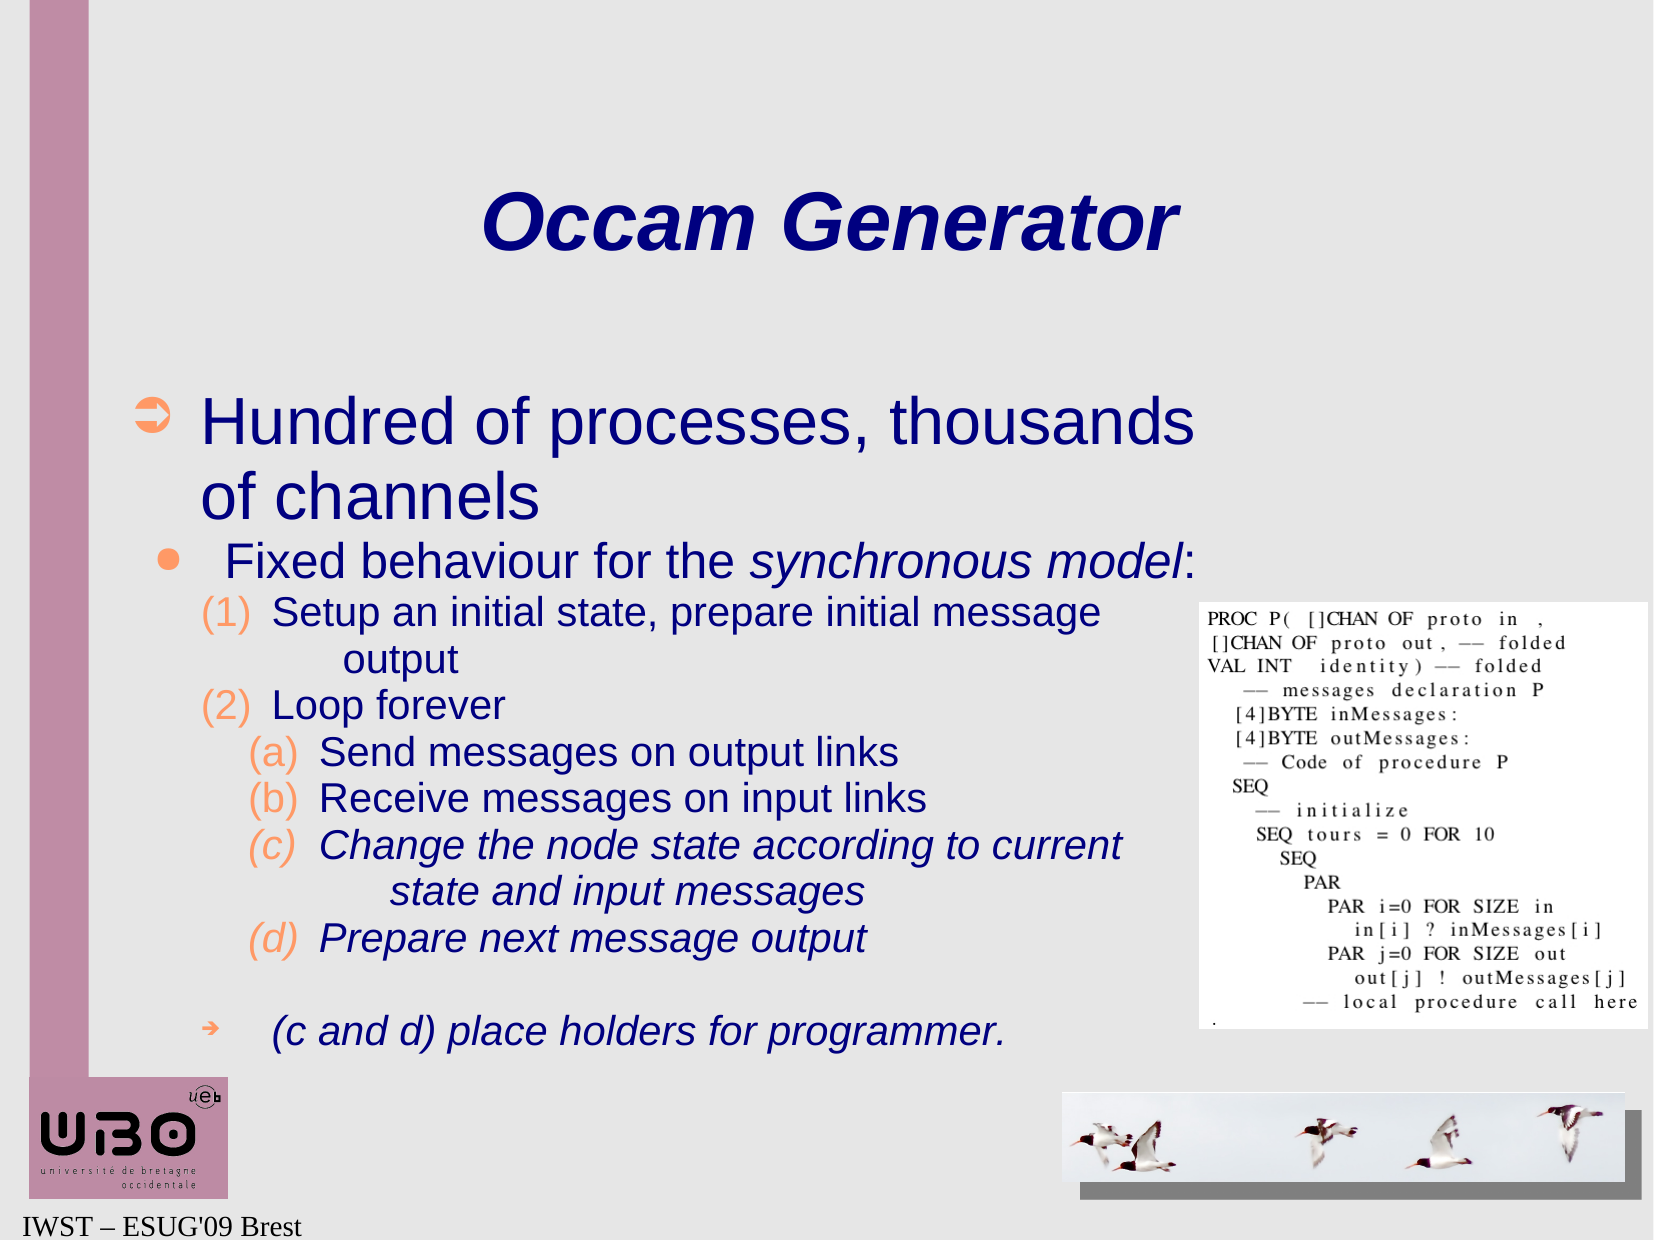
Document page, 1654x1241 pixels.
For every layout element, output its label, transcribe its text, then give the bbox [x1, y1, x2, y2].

picture [1211, 1092, 1625, 1182]
title Occam Generator [123, 125, 1536, 318]
picture [1199, 602, 1648, 1029]
list Hundred of processes, thousands of channels Fixed behaviour for the synchronous model: Setup an initial state, prepare initial message output Loop forever Send messages on output links Receive messages on input links Change the node state according to current state and input messages Prepare next message output (c and d) place holders for programmer. [118, 383, 1211, 1241]
picture [29, 1077, 118, 1199]
